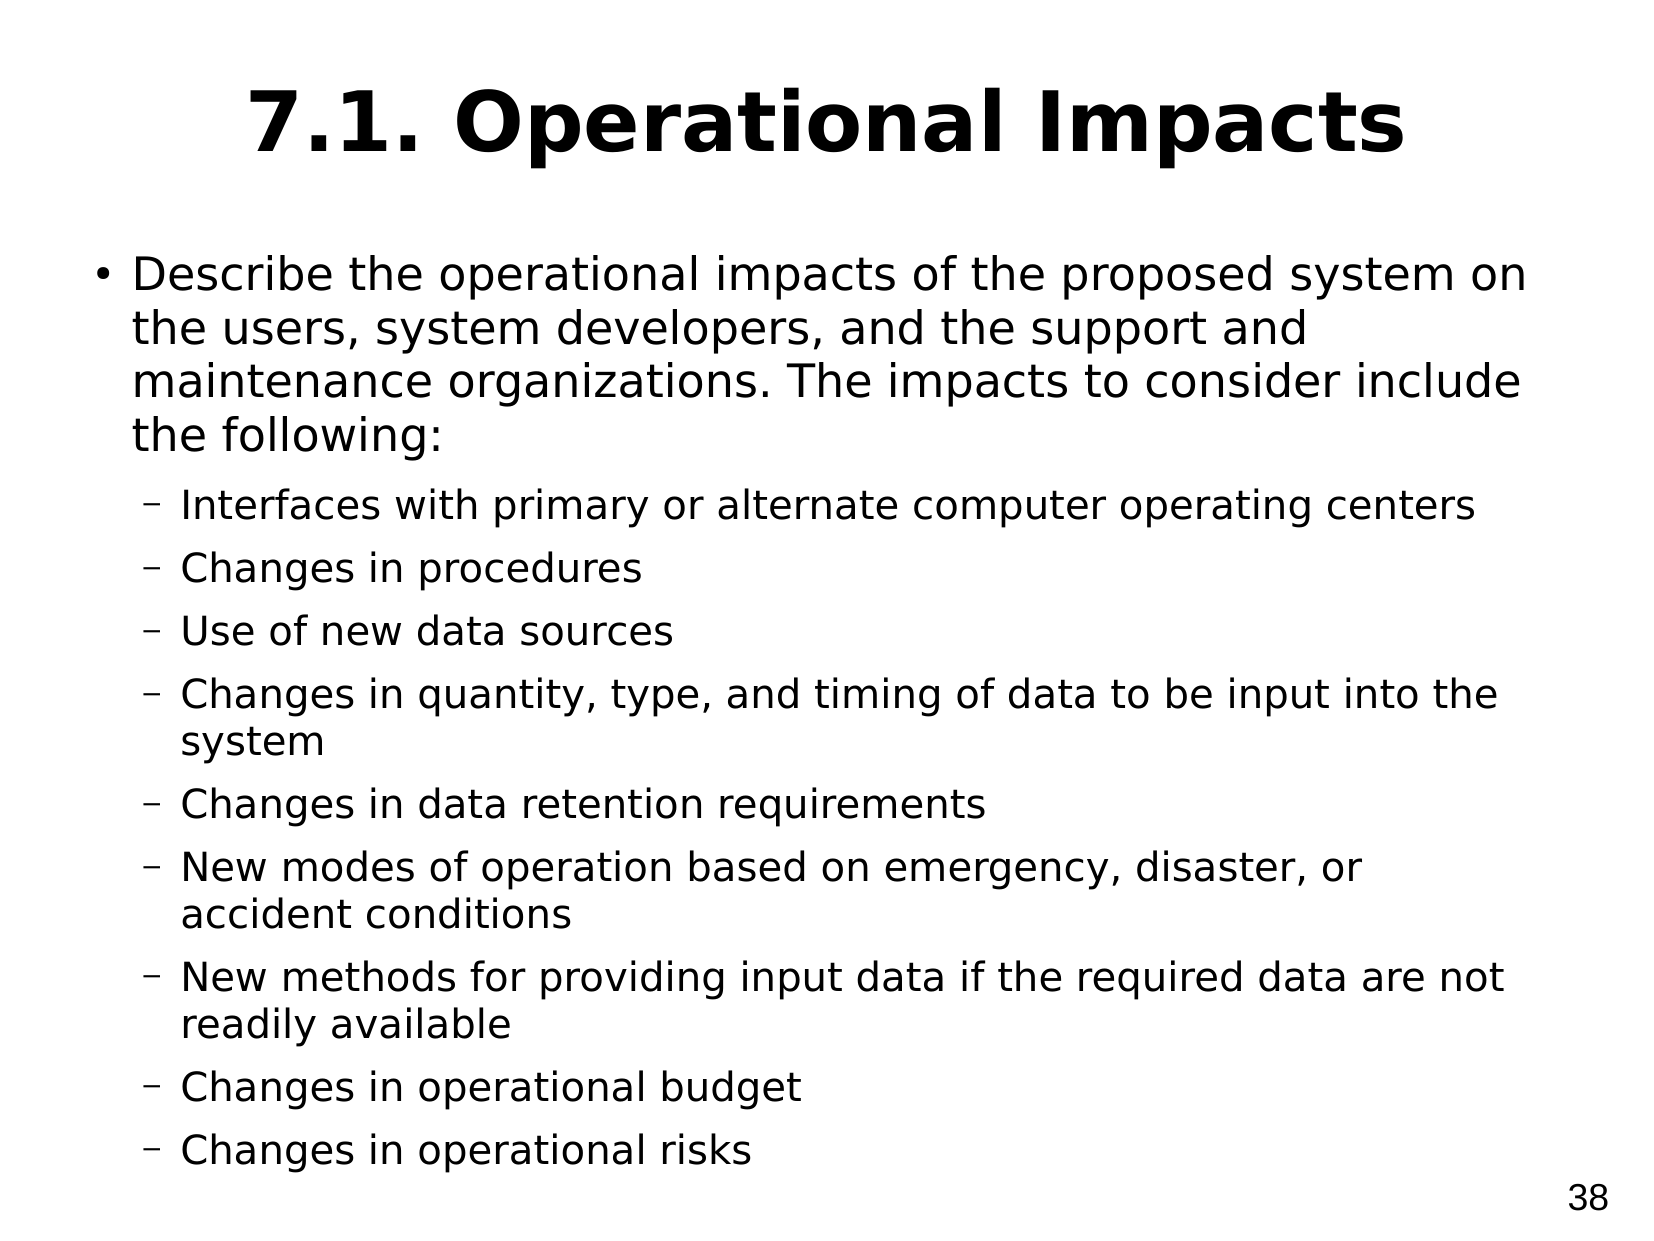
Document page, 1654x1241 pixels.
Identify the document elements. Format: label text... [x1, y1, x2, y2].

list Describe the operational impacts of the proposed system on the users, system developers, and the support and maintenance organizations. The impacts to consider include the following: Interfaces with primary or alternate computer operating centers Changes in procedures Use of new data sources Changes in quantity, type, and timing of data to be input into the system Changes in data retention requirements New modes of operation based on emergency, disaster, or accident conditions New methods for providing input data if the required data are not readily available Changes in operational budget Changes in operational risks [82, 248, 1538, 1186]
title 7.1. Operational Impacts [82, 49, 1571, 196]
